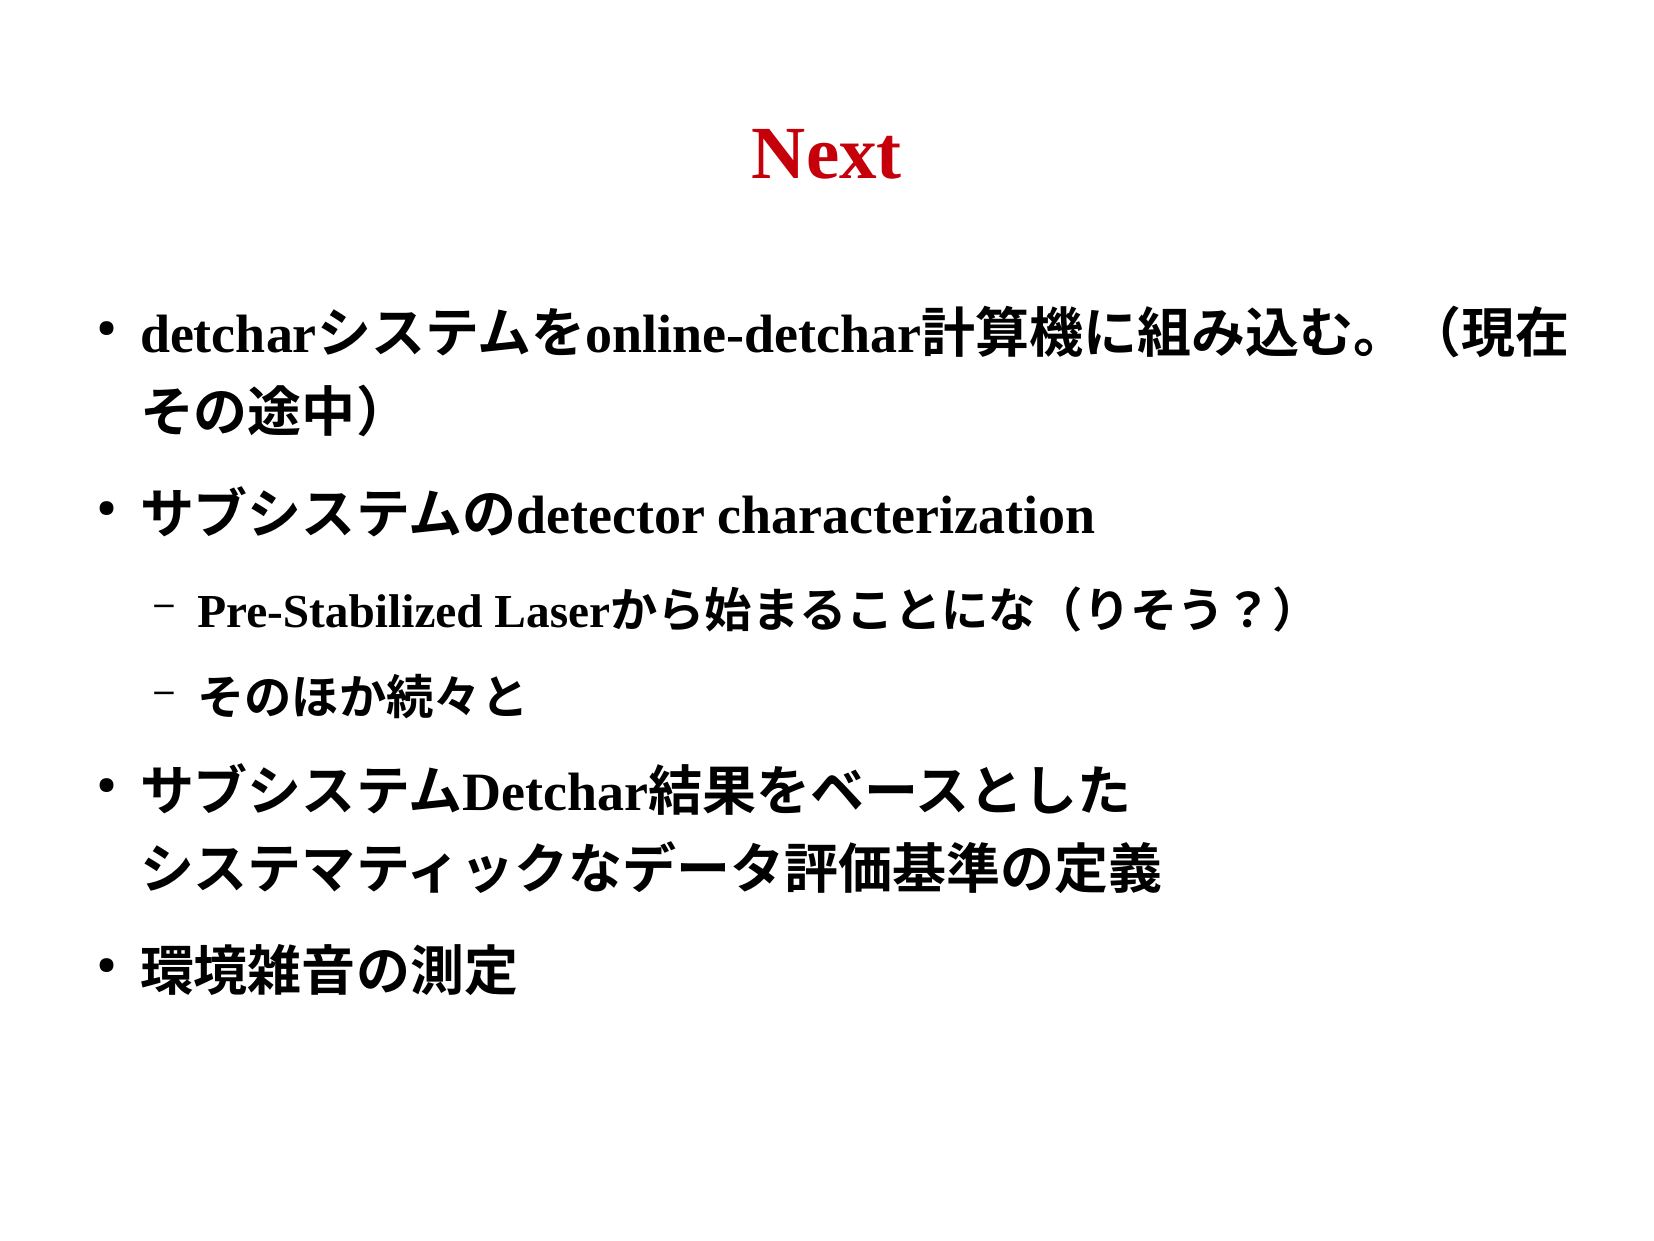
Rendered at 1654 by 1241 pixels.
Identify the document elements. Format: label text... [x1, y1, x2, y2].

list detcharシステムをonline-detchar計算機に組み込む。（現在その途中） サブシステムのdetector characterization Pre-Stabilized Laserから始まることにな（りそう？） そのほか続々と サブシステムDetchar結果をベースとした システマティックなデータ評価基準の定義 環境雑音の測定 [82, 290, 1571, 1010]
title Next [82, 49, 1571, 257]
